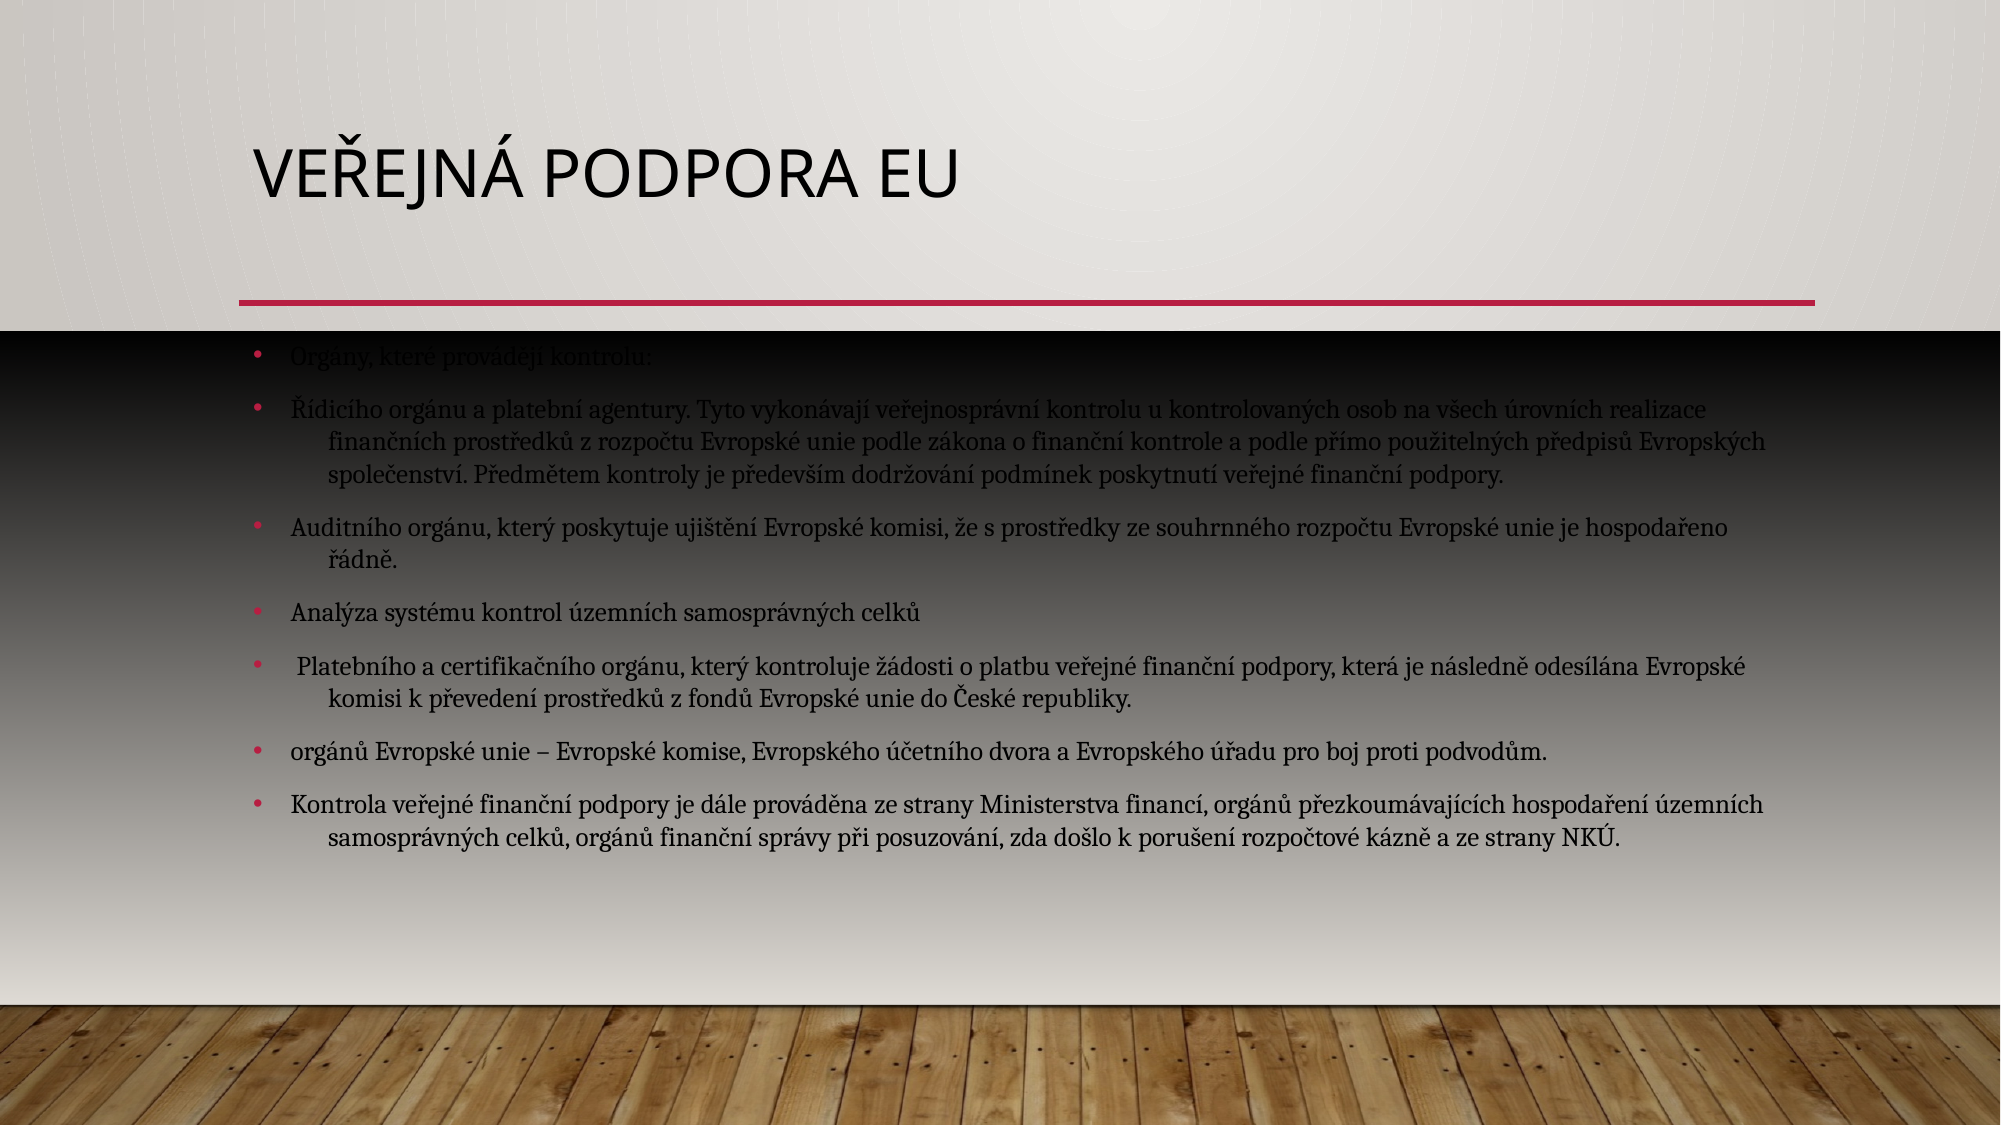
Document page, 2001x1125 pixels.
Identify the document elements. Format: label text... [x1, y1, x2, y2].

title Veřejná podpora EU [238, 131, 1814, 305]
list Orgány, které provádějí kontrolu: Řídicího orgánu a platební agentury. Tyto vykonávají veřejnosprávní kontrolu u kontrolovaných osob na všech úrovních realizace finančních prostředků z rozpočtu Evropské unie podle zákona o finanční kontrole a podle přímo použitelných předpisů Evropských společenství. Předmětem kontroly je především dodržování podmínek poskytnutí veřejné finanční podpory. Auditního orgánu, který poskytuje ujištění Evropské komisi, že s prostředky ze souhrnného rozpočtu Evropské unie je hospodařeno řádně. Analýza systému kontrol územních samosprávných celků Platebního a certifikačního orgánu, který kontroluje žádosti o platbu veřejné finanční podpory, která je následně odesílána Evropské komisi k převedení prostředků z fondů Evropské unie do České republiky. orgánů Evropské unie – Evropské komise, Evropského účetního dvora a Evropského úřadu pro boj proti podvodům. Kontrola veřejné finanční podpory je dále prováděna ze strany Ministerstva financí, orgánů přezkoumávajících hospodaření územních samosprávných celků, orgánů finanční správy při posuzování, zda došlo k porušení rozpočtové kázně a ze strany NKÚ. [238, 330, 1814, 897]
